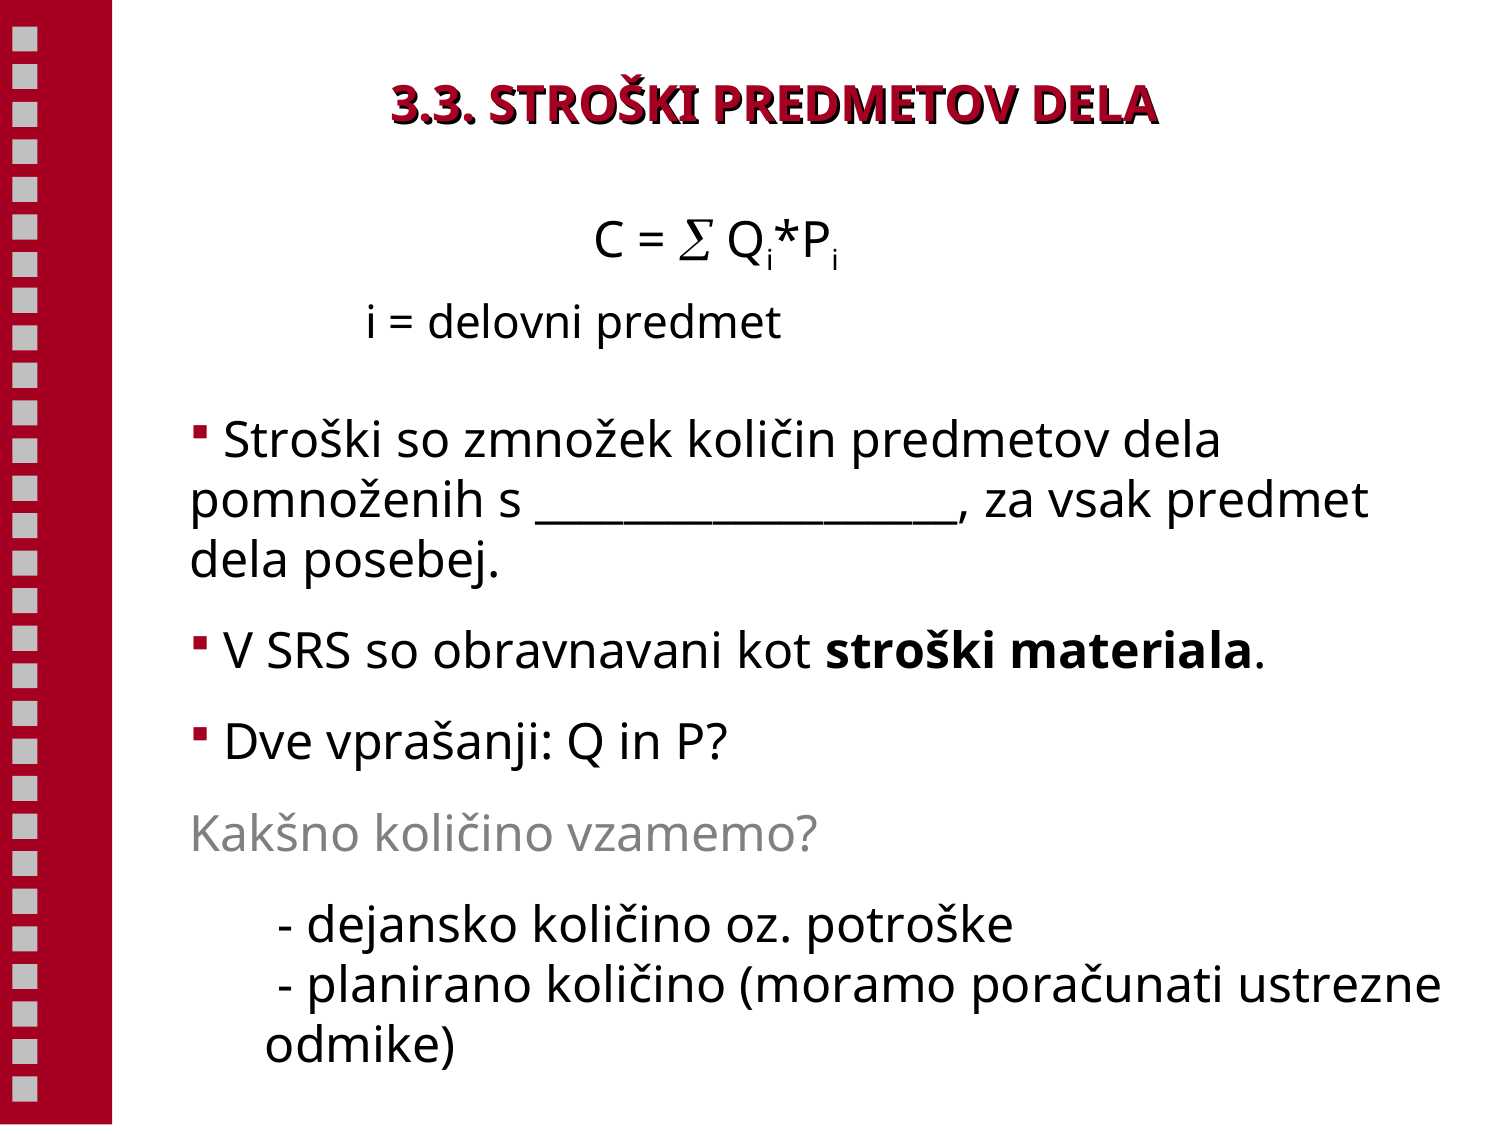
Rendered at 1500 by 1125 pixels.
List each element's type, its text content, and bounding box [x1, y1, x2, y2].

text_box Stroški so zmnožek količin predmetov dela pomnoženih s ___________________, za vsak predmet dela posebej. V SRS so obravnavani kot stroški materiala. Dve vprašanji: Q in P? Kakšno količino vzamemo? - dejansko količino oz. potroške - planirano količino (moramo poračunati ustrezne odmike) [174, 399, 1476, 1081]
text_box C =  Qi*Pi i = delovni predmet [187, 199, 1304, 363]
title 3.3. STROŠKI PREDMETOV DELA [136, 30, 1412, 173]
